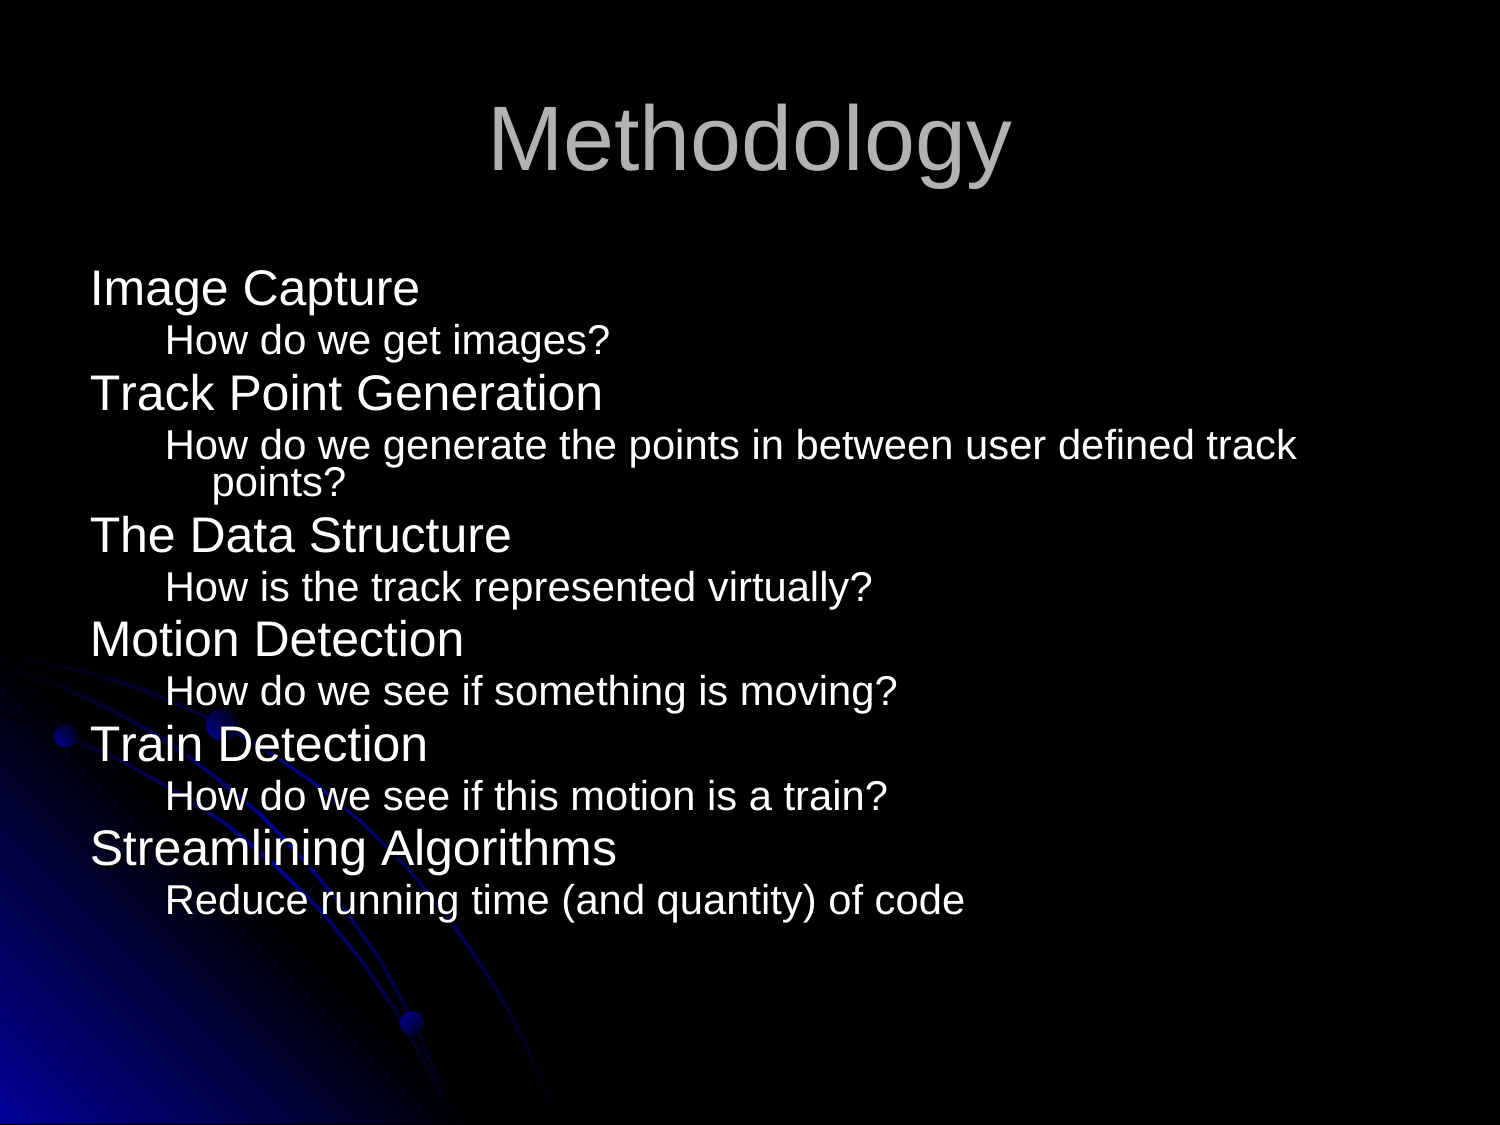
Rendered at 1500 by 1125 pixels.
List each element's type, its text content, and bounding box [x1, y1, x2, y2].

list Image Capture How do we get images? Track Point Generation How do we generate the points in between user defined track points? The Data Structure How is the track represented virtually? Motion Detection How do we see if something is moving? Train Detection How do we see if this motion is a train? Streamlining Algorithms Reduce running time (and quantity) of code [75, 262, 1426, 1006]
title Methodology [75, 45, 1426, 233]
